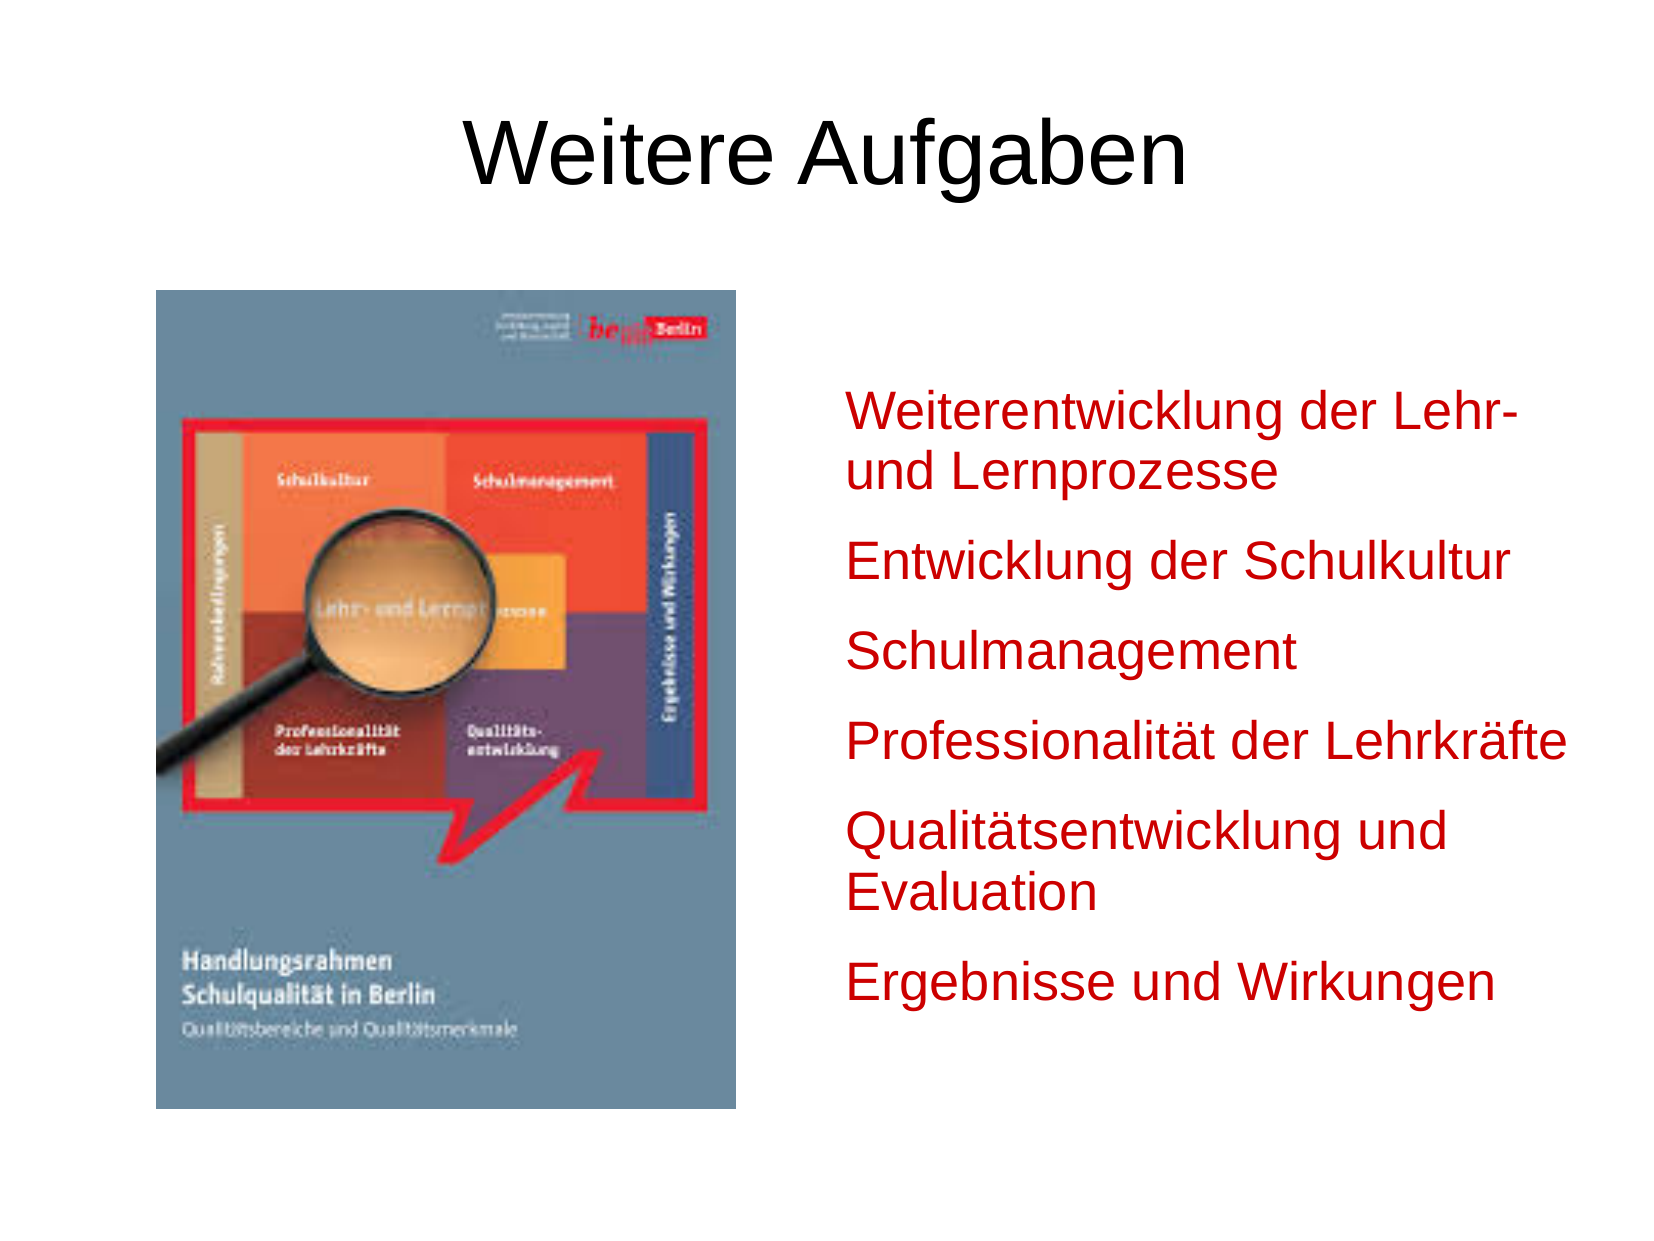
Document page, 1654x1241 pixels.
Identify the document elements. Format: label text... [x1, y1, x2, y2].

list Weiterentwicklung der Lehr- und Lernprozesse Entwicklung der Schulkultur Schulmanagement Professionalität der Lehrkräfte Qualitätsentwicklung und Evaluation Ergebnisse und Wirkungen [845, 290, 1572, 1109]
title Weitere Aufgaben [82, 49, 1571, 257]
picture [156, 290, 736, 1109]
